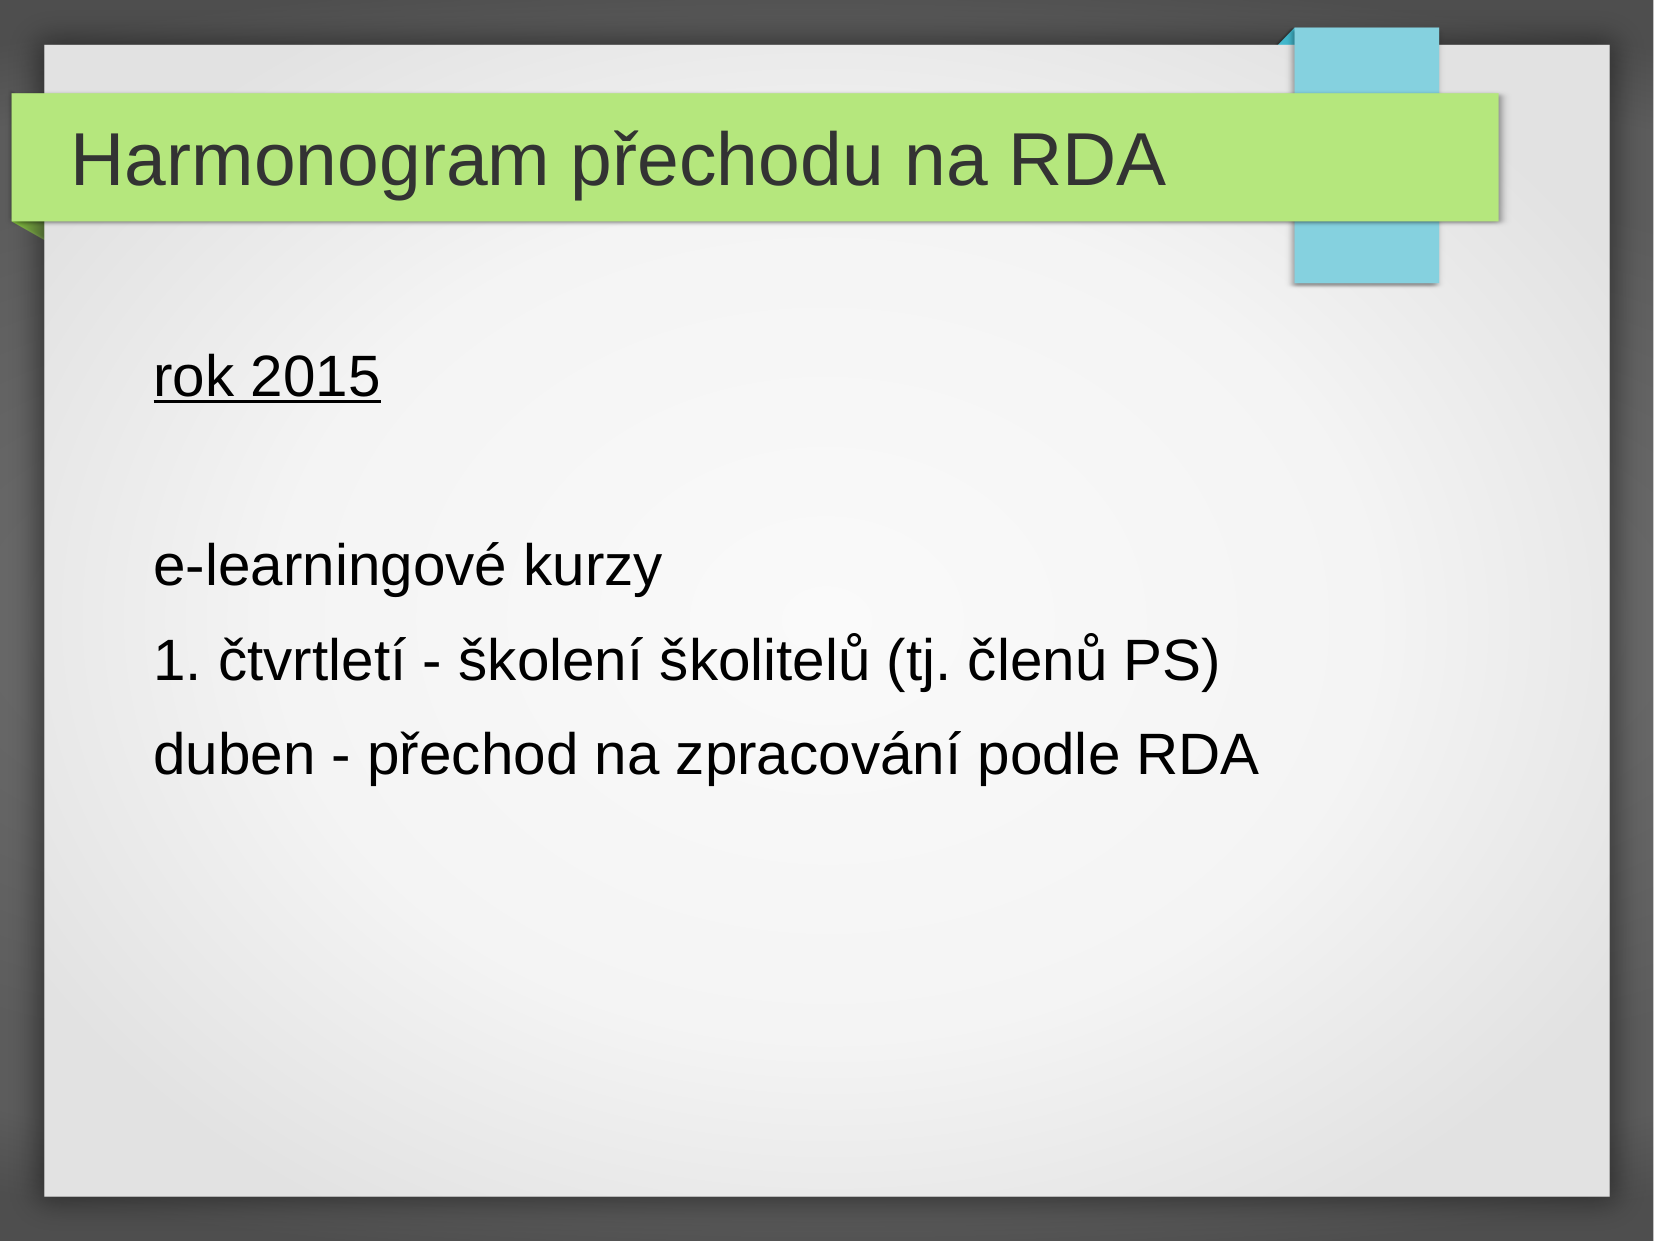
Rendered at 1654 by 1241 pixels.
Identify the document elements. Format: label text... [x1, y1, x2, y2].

title Harmonogram přechodu na RDA [70, 106, 1229, 213]
picture [0, 0, 1654, 1241]
list rok 2015 e-learningové kurzy 1. čtvrtletí - školení školitelů (tj. členů PS) duben - přechod na zpracování podle RDA [82, 343, 1538, 1063]
